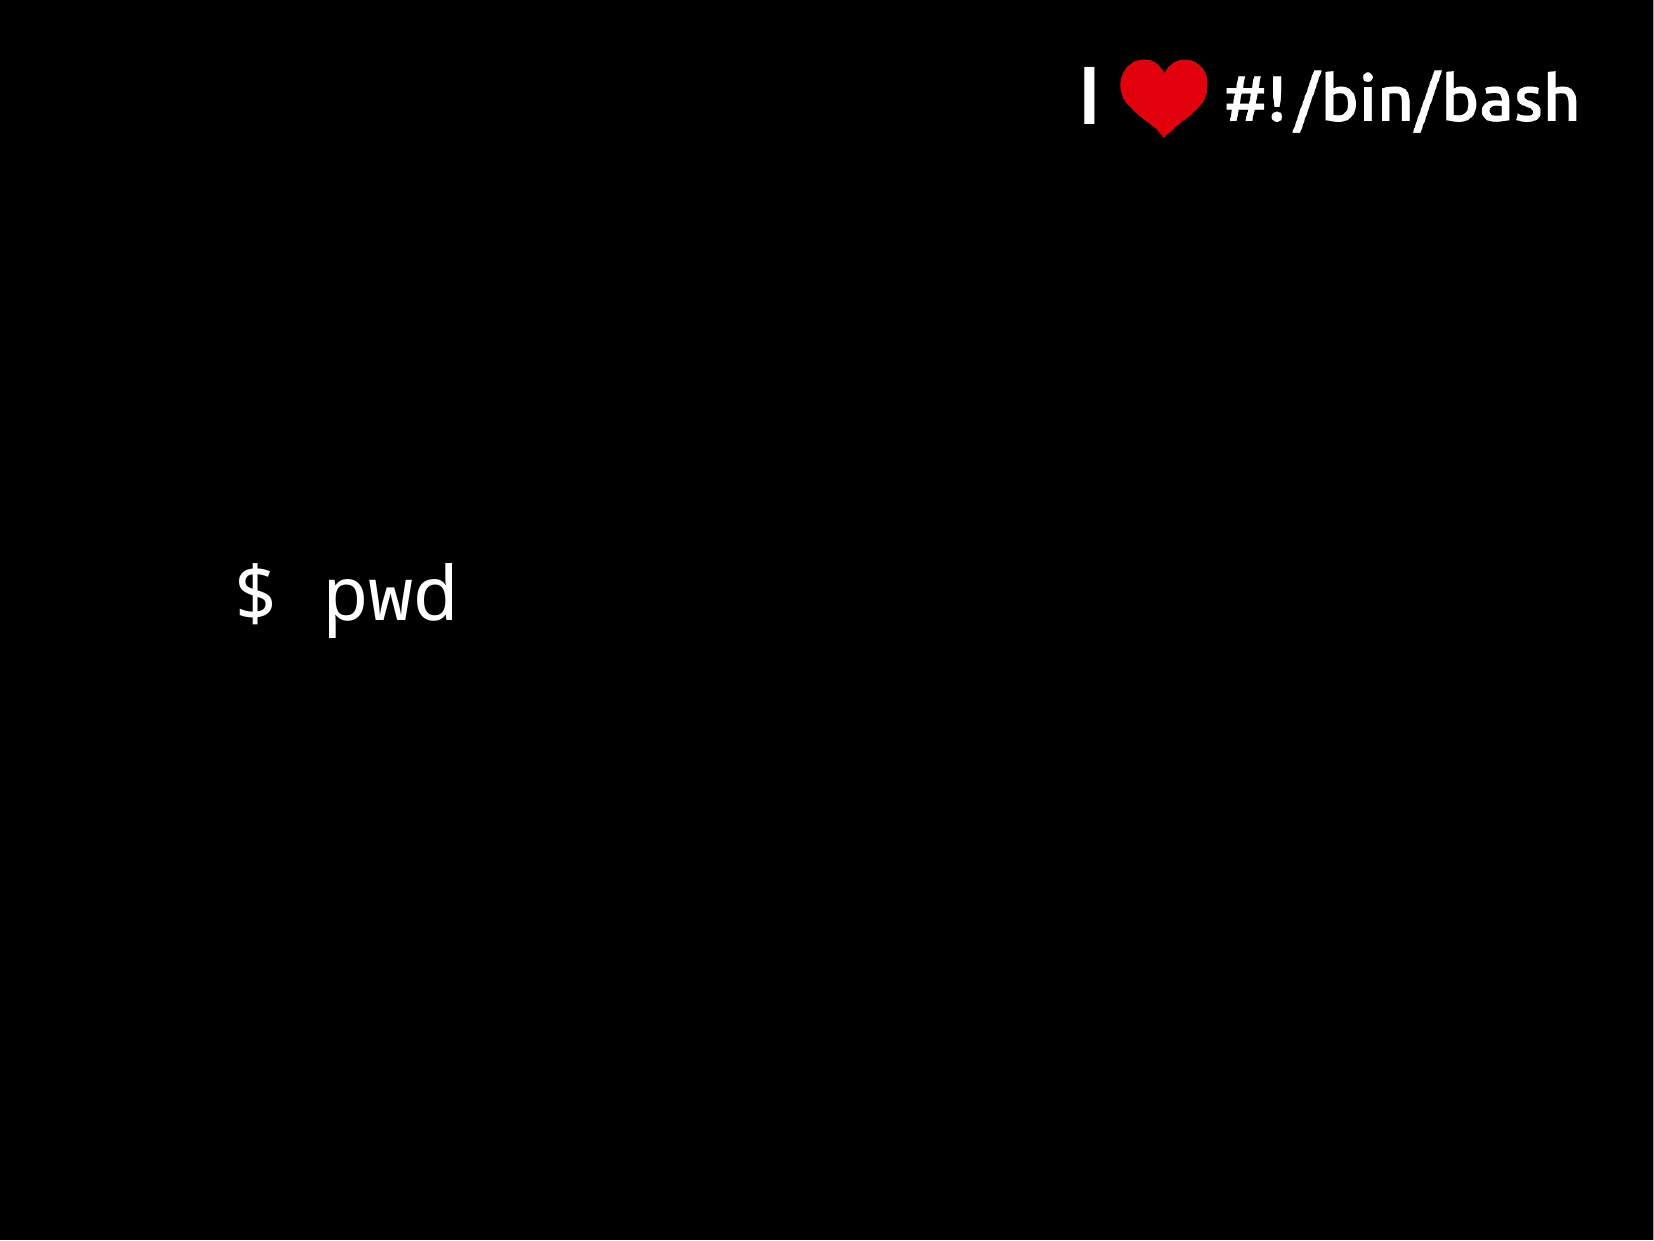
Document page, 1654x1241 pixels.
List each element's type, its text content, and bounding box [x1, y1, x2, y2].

picture [1064, 45, 1595, 154]
text_box $ pwd [219, 532, 865, 654]
